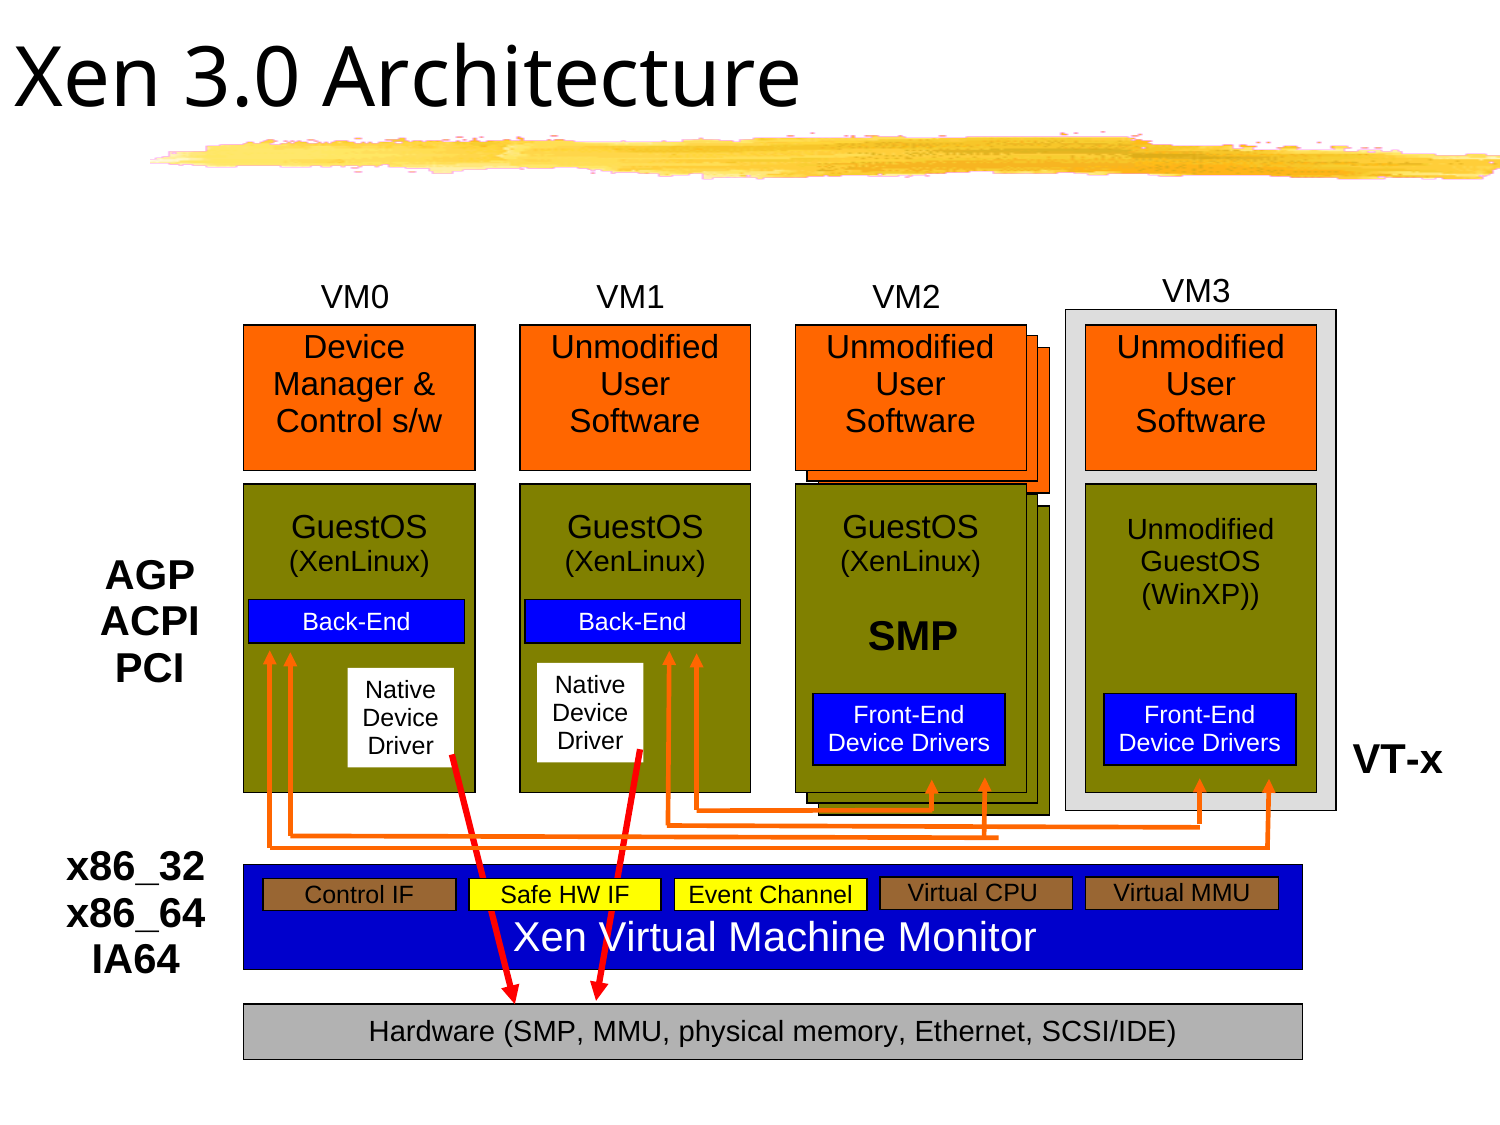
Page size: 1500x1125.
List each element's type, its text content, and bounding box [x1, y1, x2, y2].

text_box VM1 [581, 271, 680, 324]
text_box Back-End [524, 599, 741, 644]
text_box VM3 [1147, 264, 1246, 317]
text_box Unmodified GuestOS (WinXP)) [1112, 504, 1290, 619]
text_box Control IF [262, 878, 456, 911]
text_box Unmodified User Software [811, 321, 1010, 448]
text_box Unmodified User Software [535, 321, 735, 448]
text_box Hardware (SMP, MMU, physical memory, Ethernet, SCSI/IDE) [248, 1015, 1298, 1048]
text_box Xen Virtual Machine Monitor [498, 906, 1052, 969]
text_box [519, 324, 751, 471]
text_box Device Manager & Control s/w [258, 321, 460, 448]
text_box AGP ACPI PCI [85, 543, 215, 699]
text_box [243, 1003, 1303, 1060]
text_box Unmodified User Software [1101, 321, 1301, 448]
picture [150, 134, 1500, 190]
text_box SMP [853, 605, 974, 668]
text_box [605, 864, 1303, 970]
text_box [243, 483, 475, 793]
text_box [243, 324, 475, 471]
text_box [243, 864, 502, 970]
text_box GuestOS (XenLinux) [825, 500, 997, 586]
text_box [483, 864, 616, 878]
text_box VT-x [1338, 728, 1459, 791]
text_box Native Device Driver [537, 662, 644, 763]
text_box GuestOS (XenLinux) [549, 500, 722, 586]
text_box [795, 324, 1050, 815]
text_box Virtual MMU [1085, 877, 1279, 910]
text_box Virtual CPU [880, 877, 1073, 910]
title Xen 3.0 Architecture [0, 0, 1500, 134]
text_box VM2 [857, 271, 956, 324]
text_box Front-End Device Drivers [813, 693, 1006, 765]
text_box [1065, 309, 1336, 811]
text_box Safe HW IF [469, 878, 662, 911]
text_box Native Device Driver [347, 667, 454, 768]
text_box [519, 483, 751, 793]
text_box Event Channel [674, 878, 868, 906]
text_box Front-End Device Drivers [1103, 693, 1297, 765]
text_box x86_32 x86_64 IA64 [51, 835, 221, 991]
text_box GuestOS (XenLinux) [273, 500, 445, 586]
text_box VM0 [305, 271, 405, 324]
text_box Back-End [248, 599, 465, 644]
